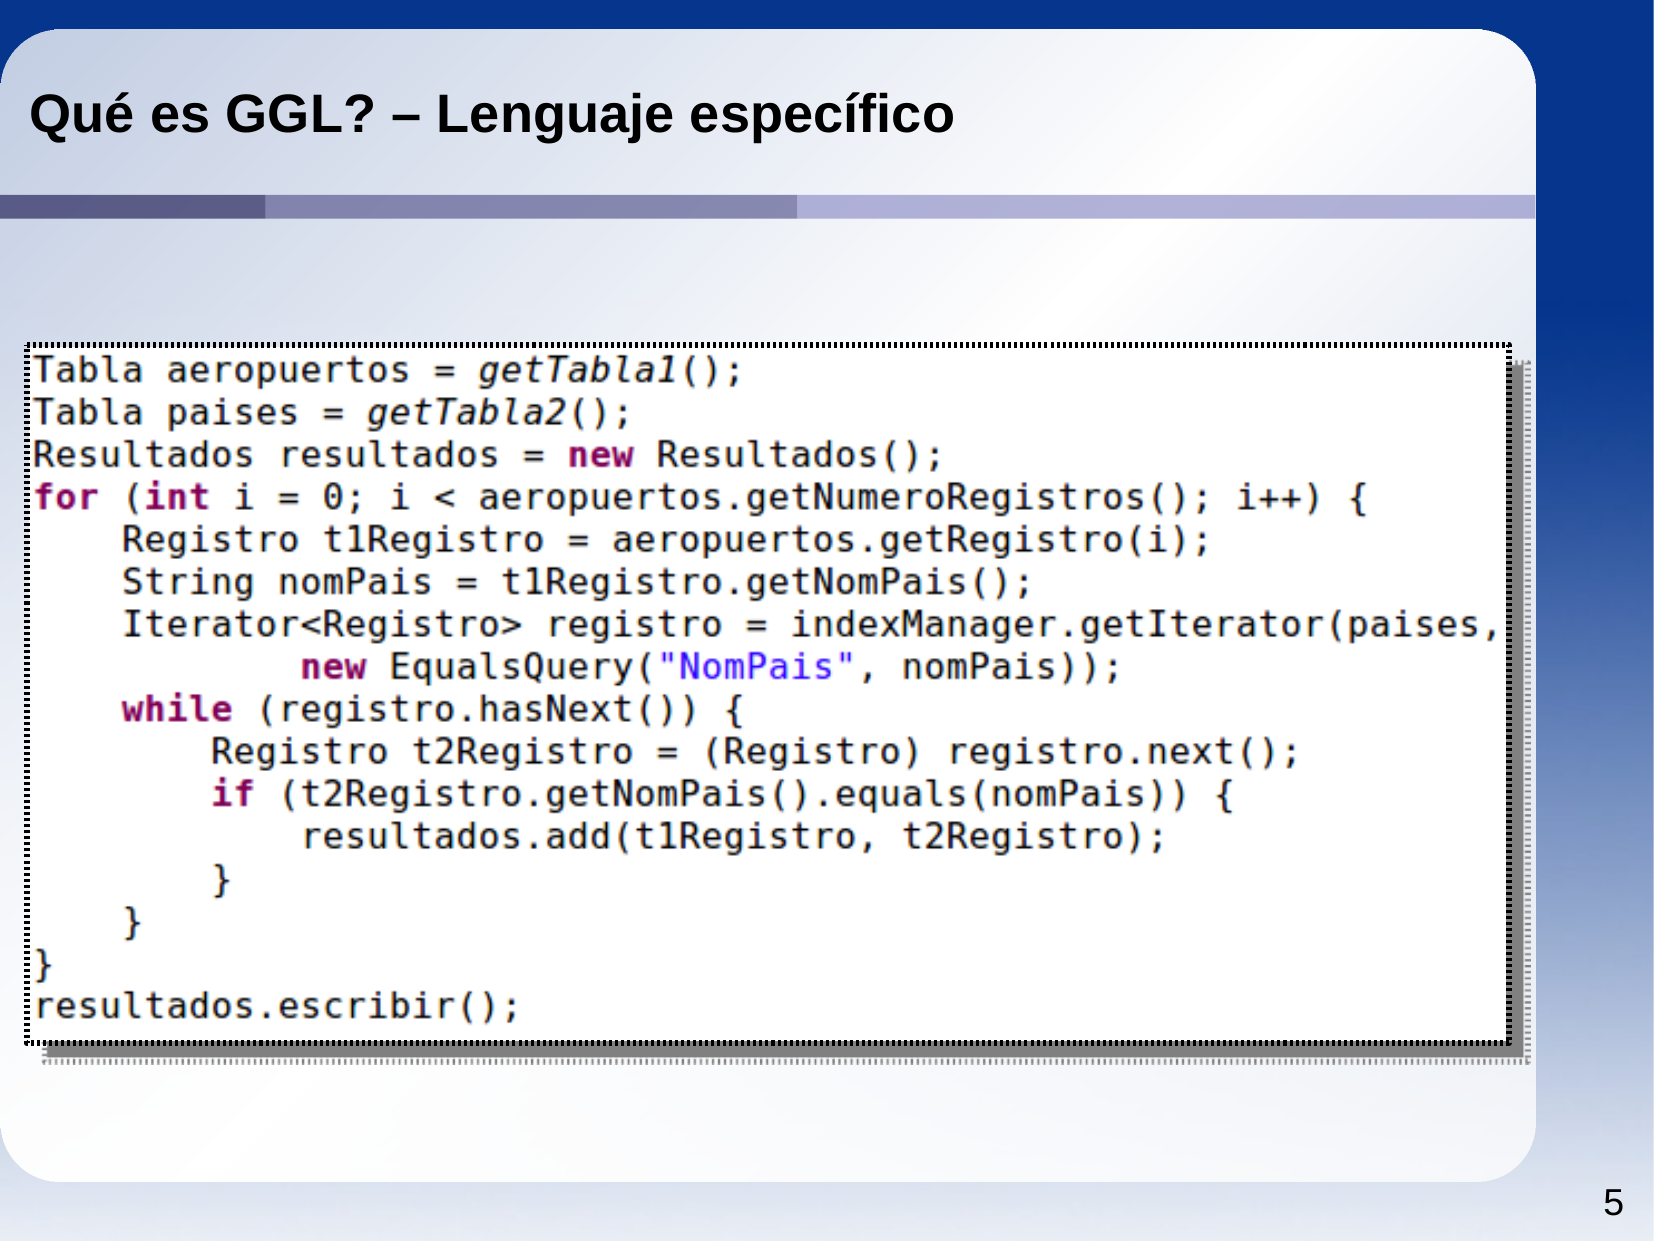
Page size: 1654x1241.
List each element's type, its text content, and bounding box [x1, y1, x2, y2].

picture [0, 0, 1654, 1241]
title Qué es GGL? – Lenguaje específico [29, 49, 1506, 178]
picture [29, 347, 1506, 1041]
